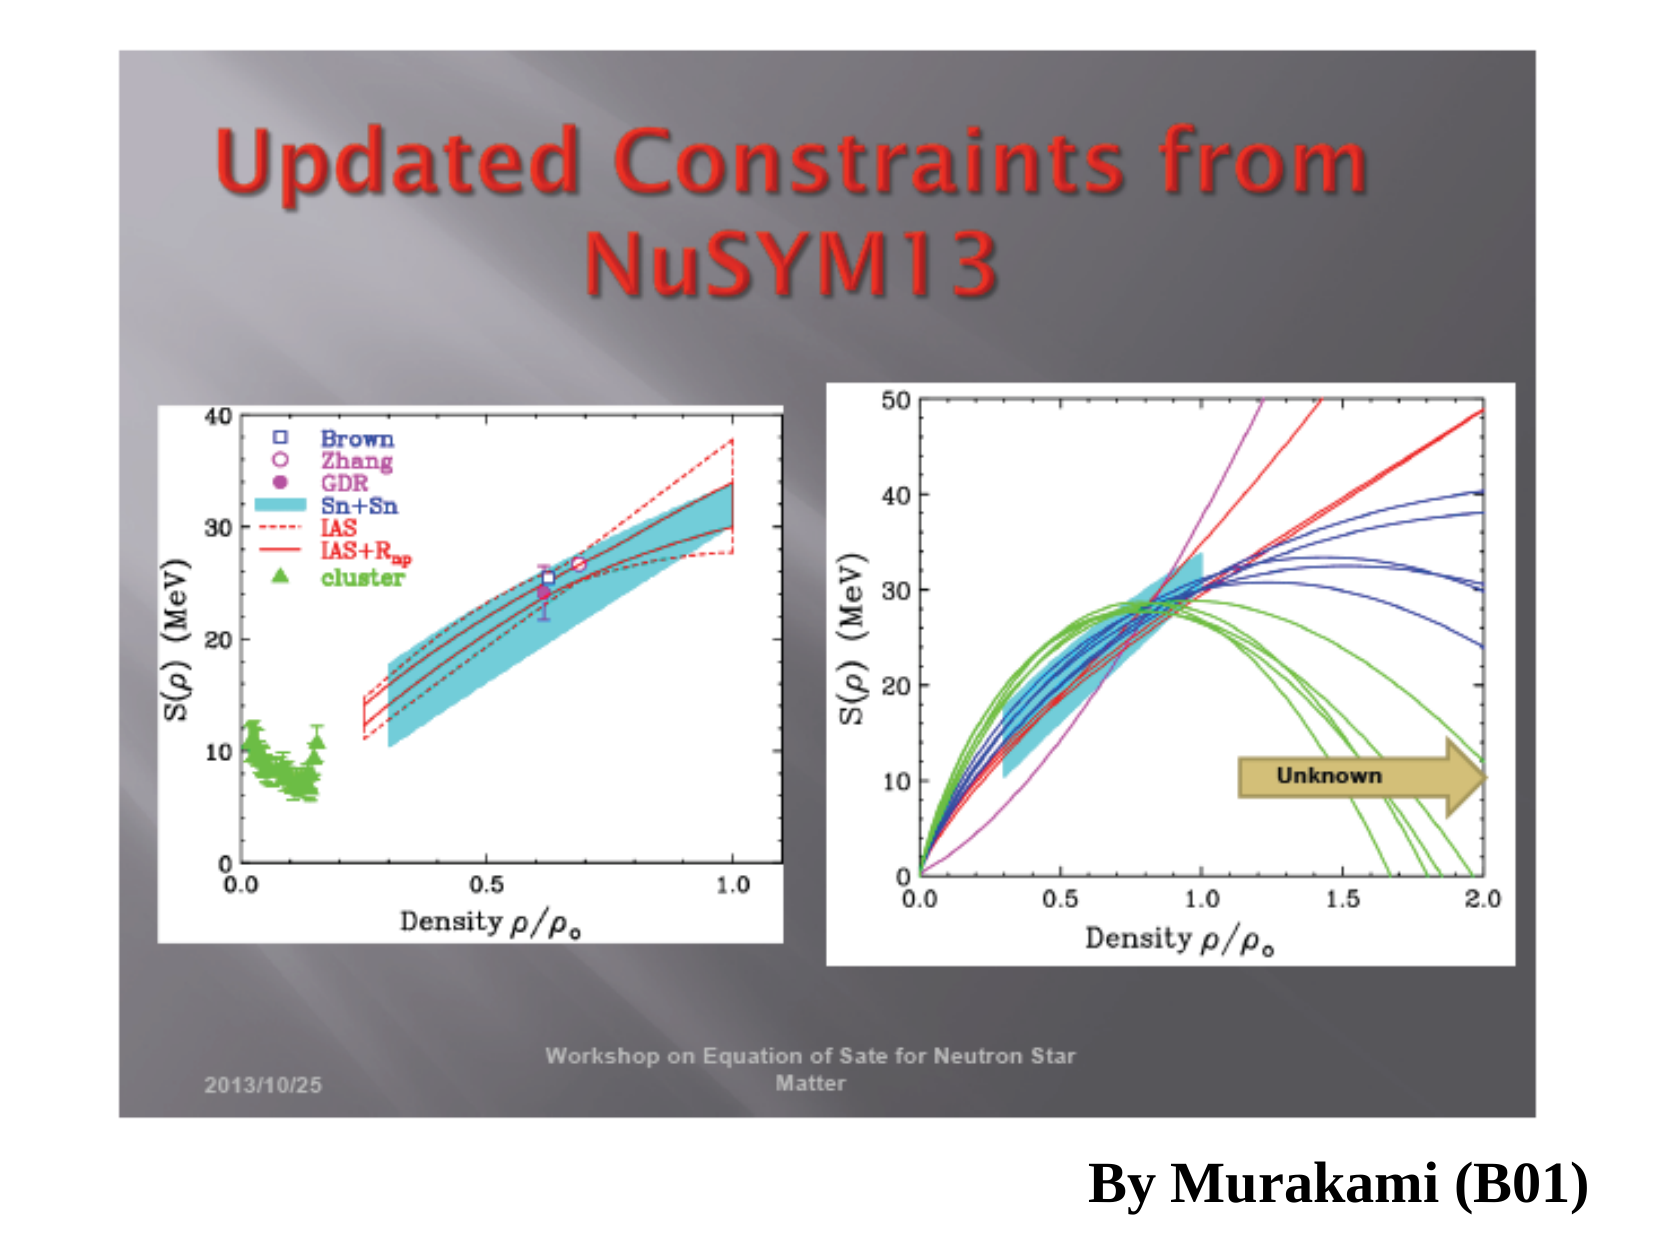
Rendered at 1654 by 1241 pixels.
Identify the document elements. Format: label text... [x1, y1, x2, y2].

text_box By Murakami (B01) [1088, 1150, 1591, 1217]
picture [0, 0, 1654, 1168]
